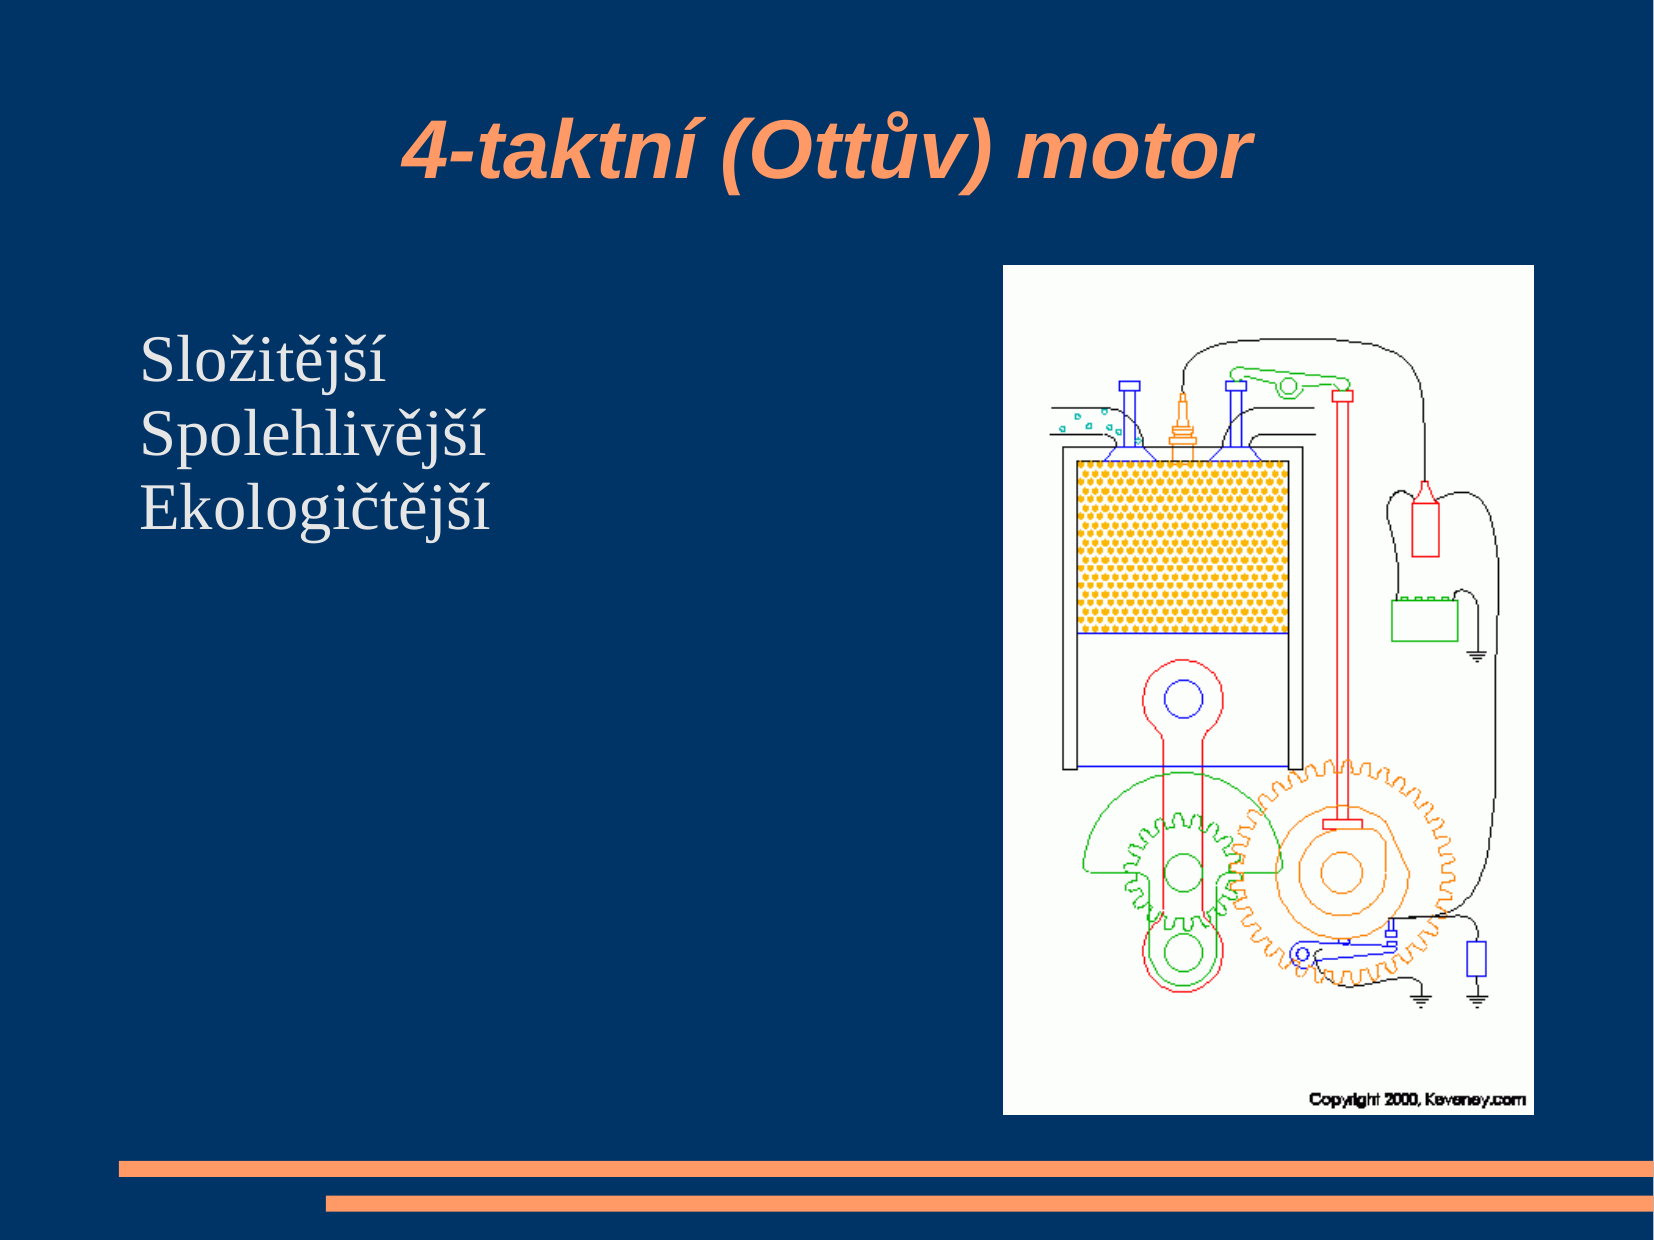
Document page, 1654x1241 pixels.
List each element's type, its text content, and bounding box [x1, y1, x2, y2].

picture [1003, 265, 1534, 1115]
list Složitější Spolehlivější Ekologičtější [121, 322, 824, 1118]
title 4-taktní (Ottův) motor [121, 53, 1534, 247]
